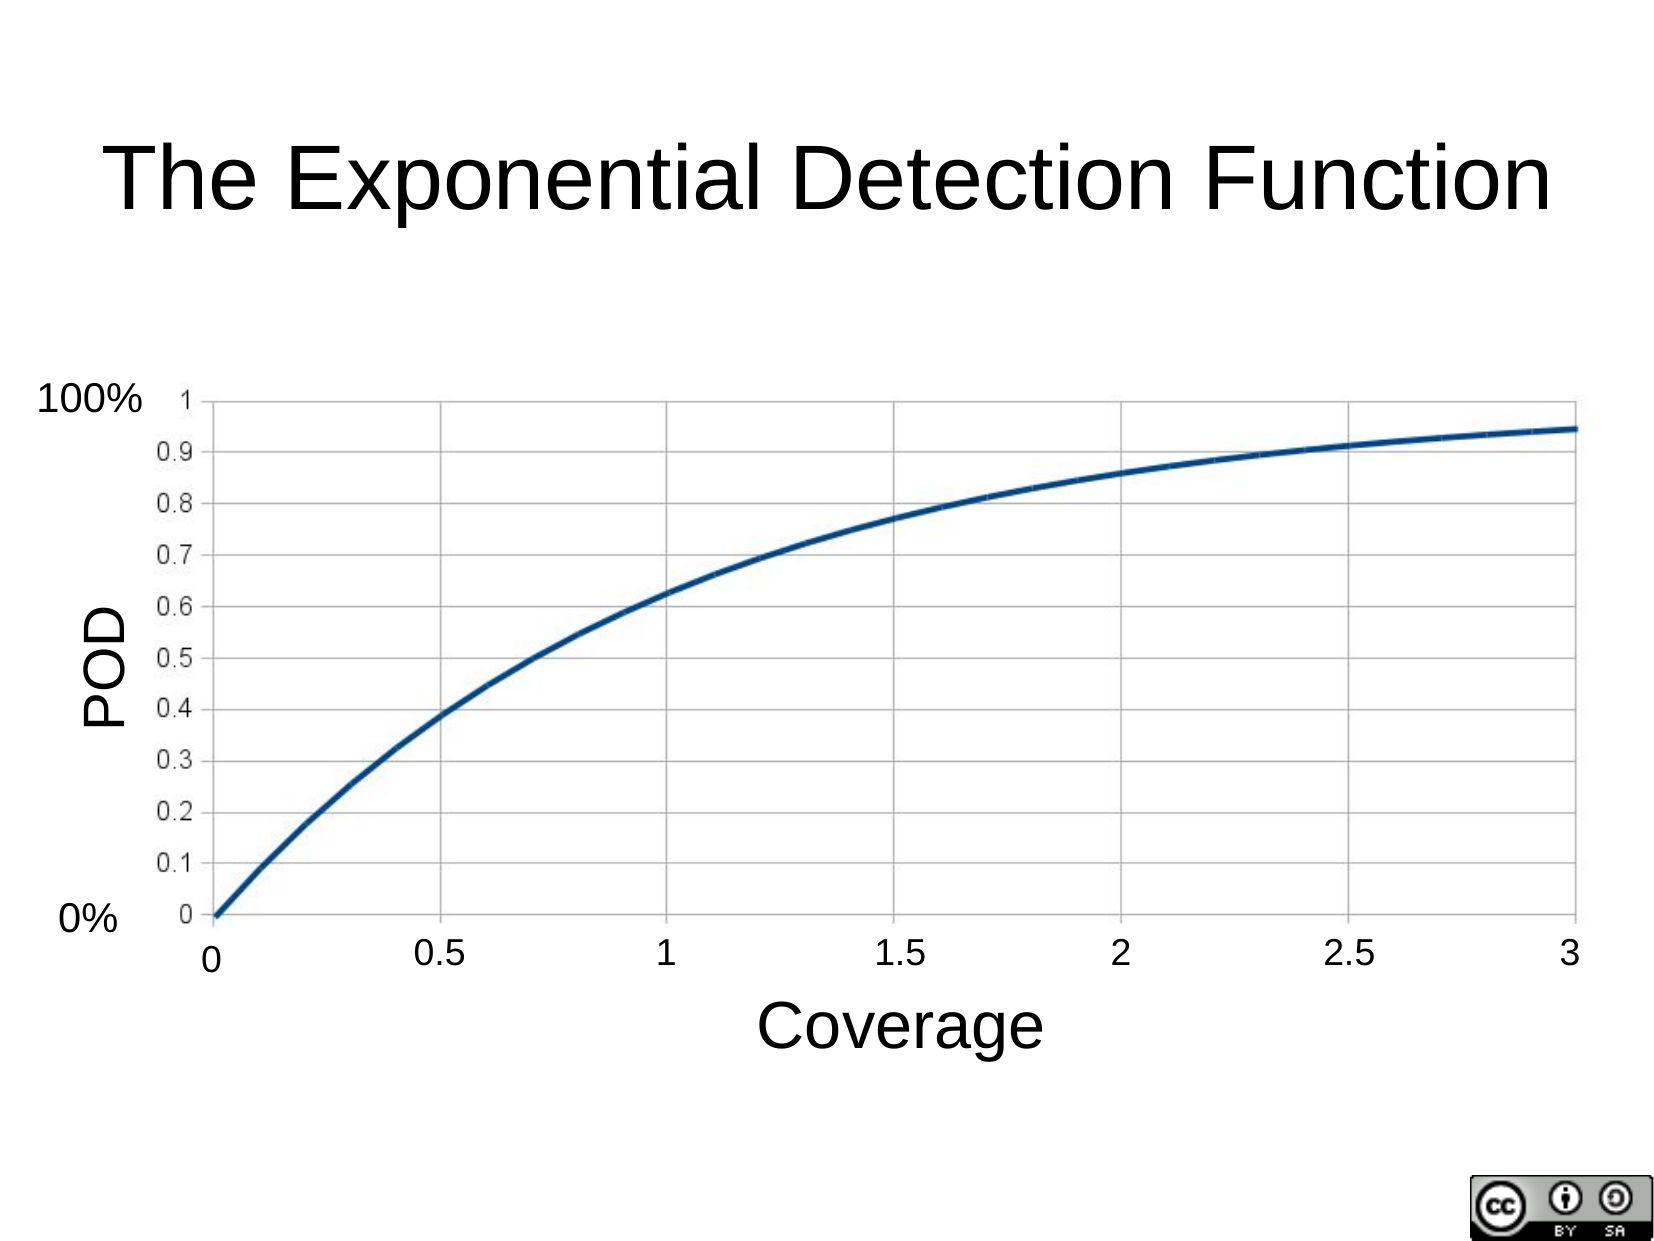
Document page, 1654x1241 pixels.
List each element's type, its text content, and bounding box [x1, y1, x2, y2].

text_box 3 [1544, 923, 1596, 981]
text_box POD [64, 480, 145, 841]
text_box 0% [43, 886, 159, 949]
text_box 0.5 [399, 923, 492, 981]
text_box 0 [186, 930, 237, 988]
picture [0, 124, 1651, 1114]
text_box 1.5 [859, 923, 957, 981]
text_box 100% [21, 367, 161, 429]
picture [1470, 1175, 1654, 1241]
text_box Coverage [742, 980, 1070, 1071]
text_box 2 [1095, 923, 1147, 981]
title The Exponential Detection Function [84, 74, 1573, 282]
text_box 2.5 [1308, 923, 1405, 981]
text_box 1 [641, 923, 692, 981]
